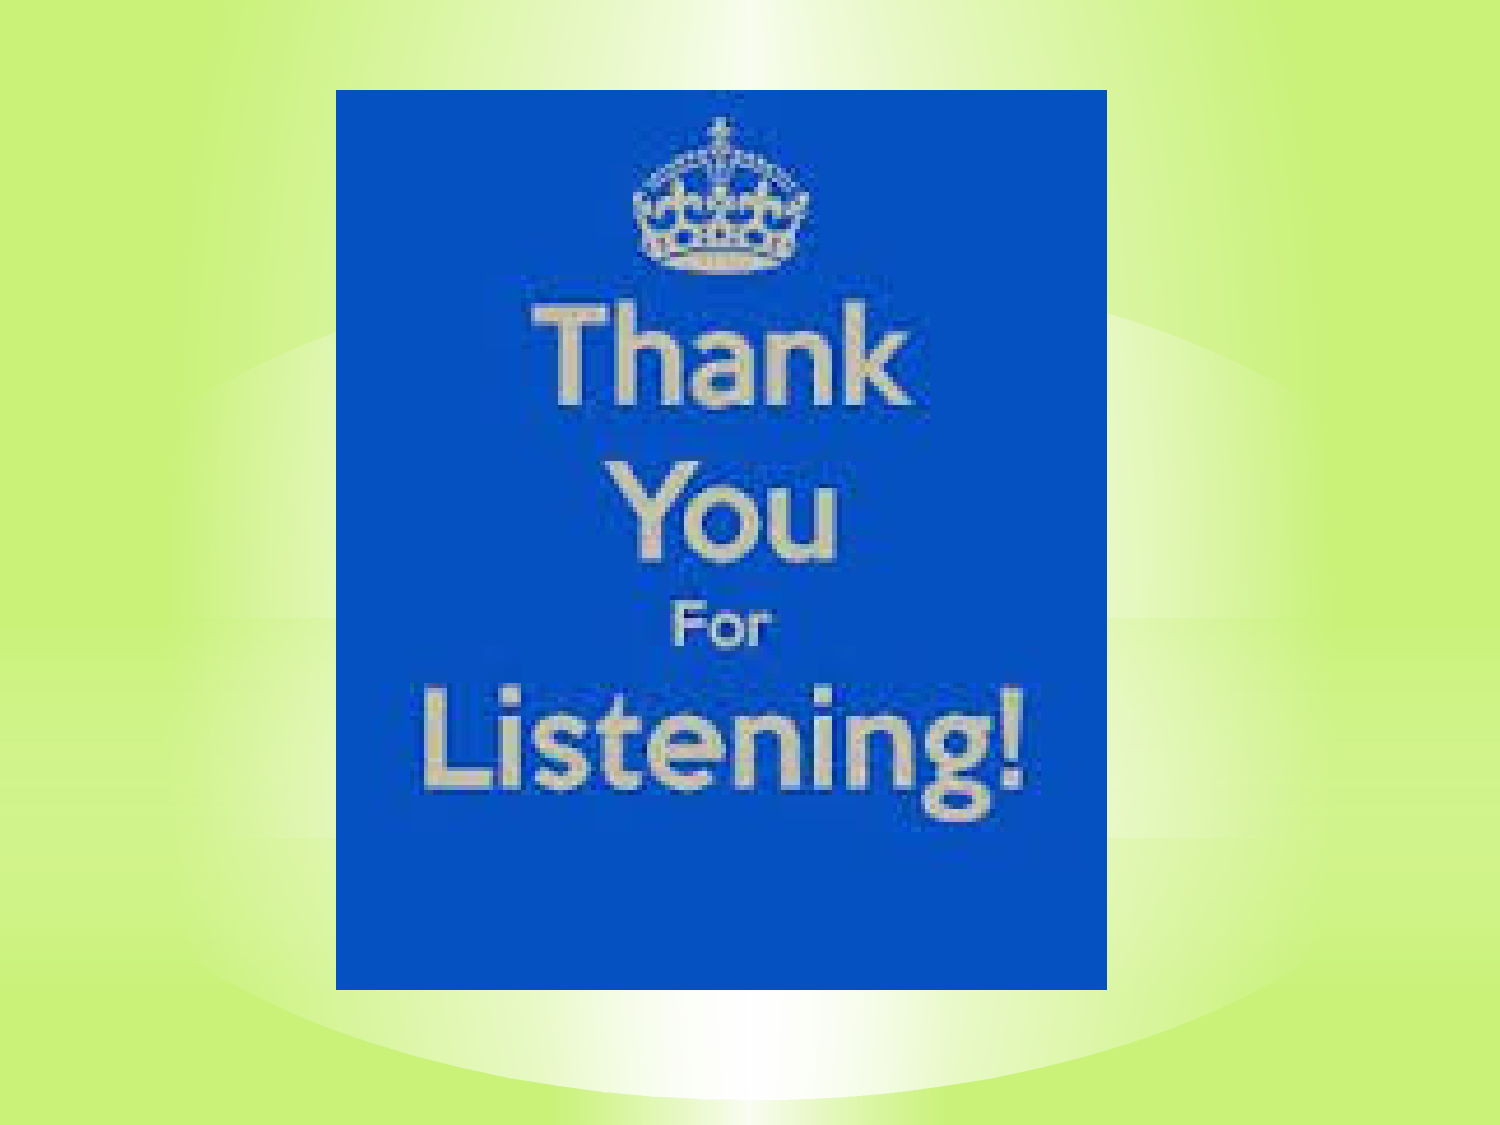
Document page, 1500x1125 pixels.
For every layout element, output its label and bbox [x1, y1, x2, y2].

picture [336, 90, 1107, 990]
